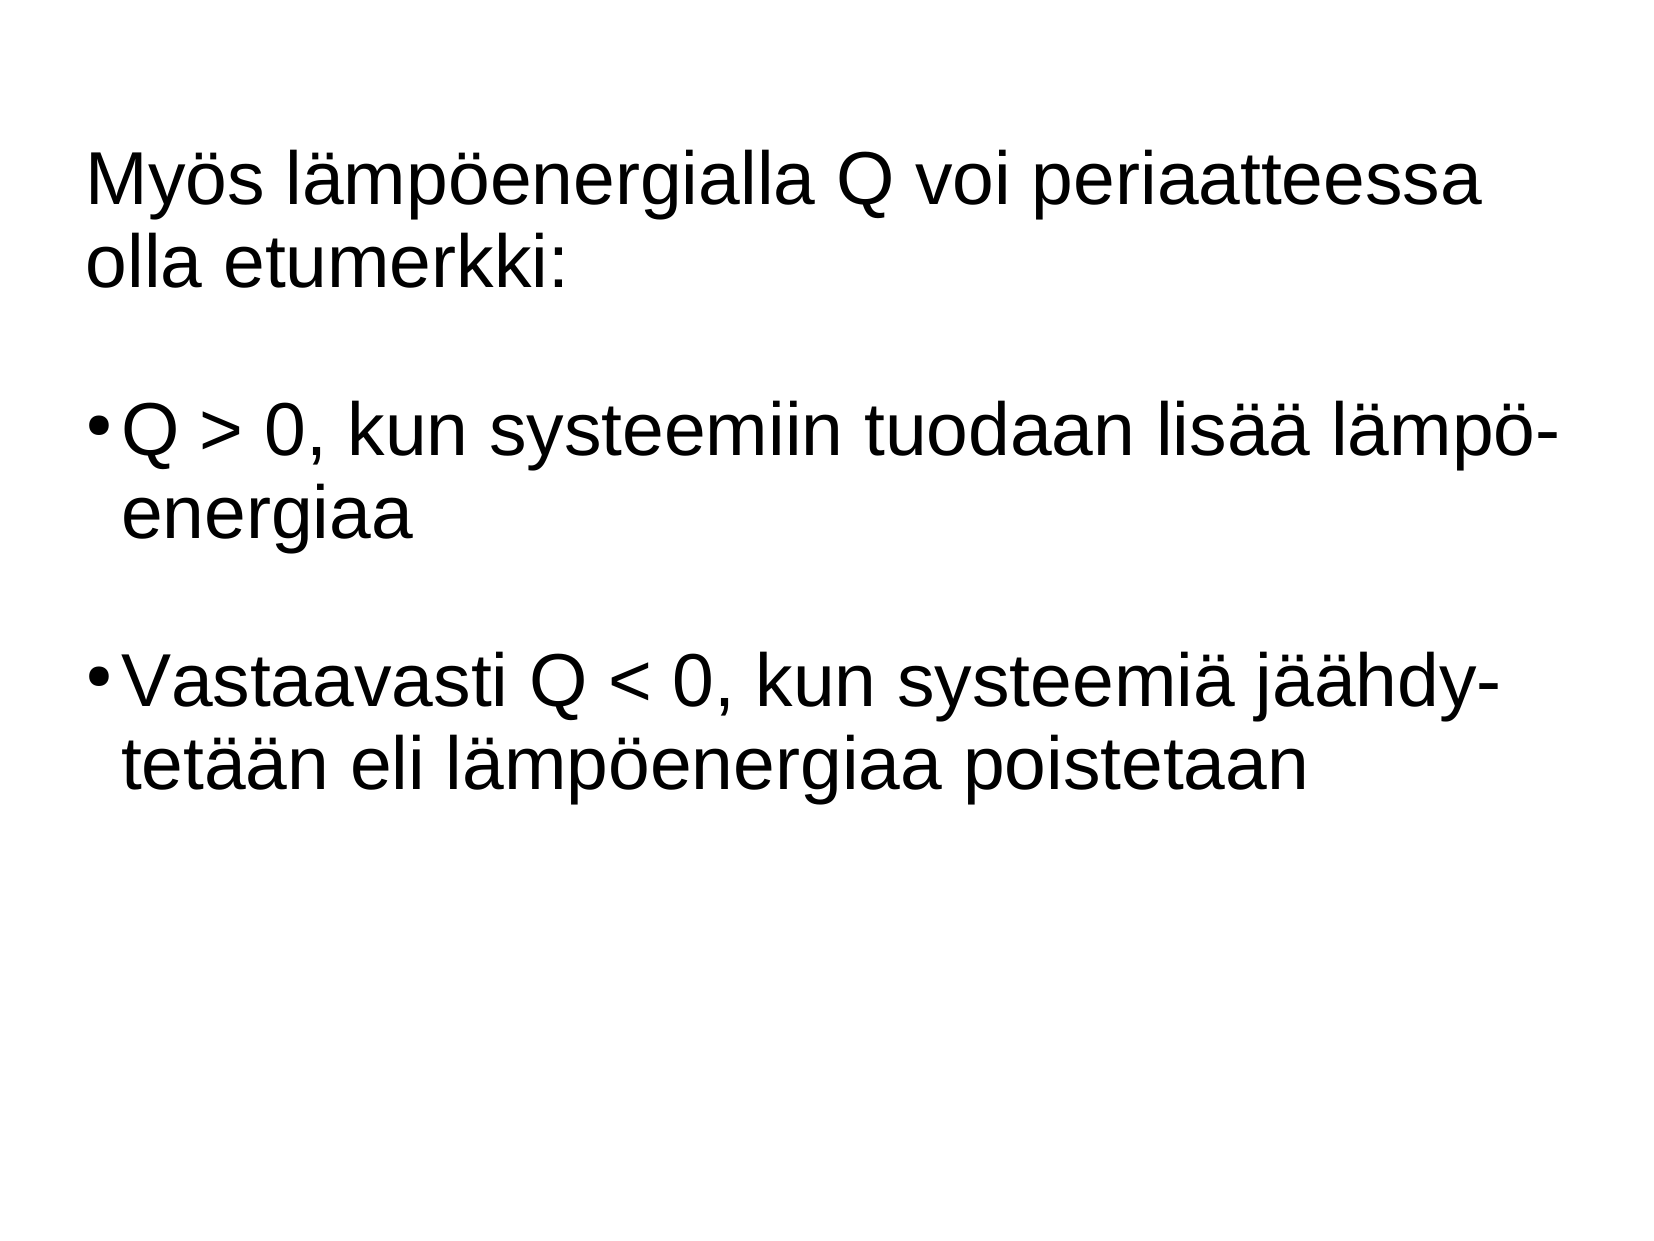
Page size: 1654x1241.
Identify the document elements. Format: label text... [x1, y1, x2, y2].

text_box Myös lämpöenergialla Q voi periaatteessa olla etumerkki: Q > 0, kun systeemiin tuodaan lisää lämpö-energiaa Vastaavasti Q < 0, kun systeemiä jäähdy-tetään eli lämpöenergiaa poistetaan [70, 129, 1595, 898]
